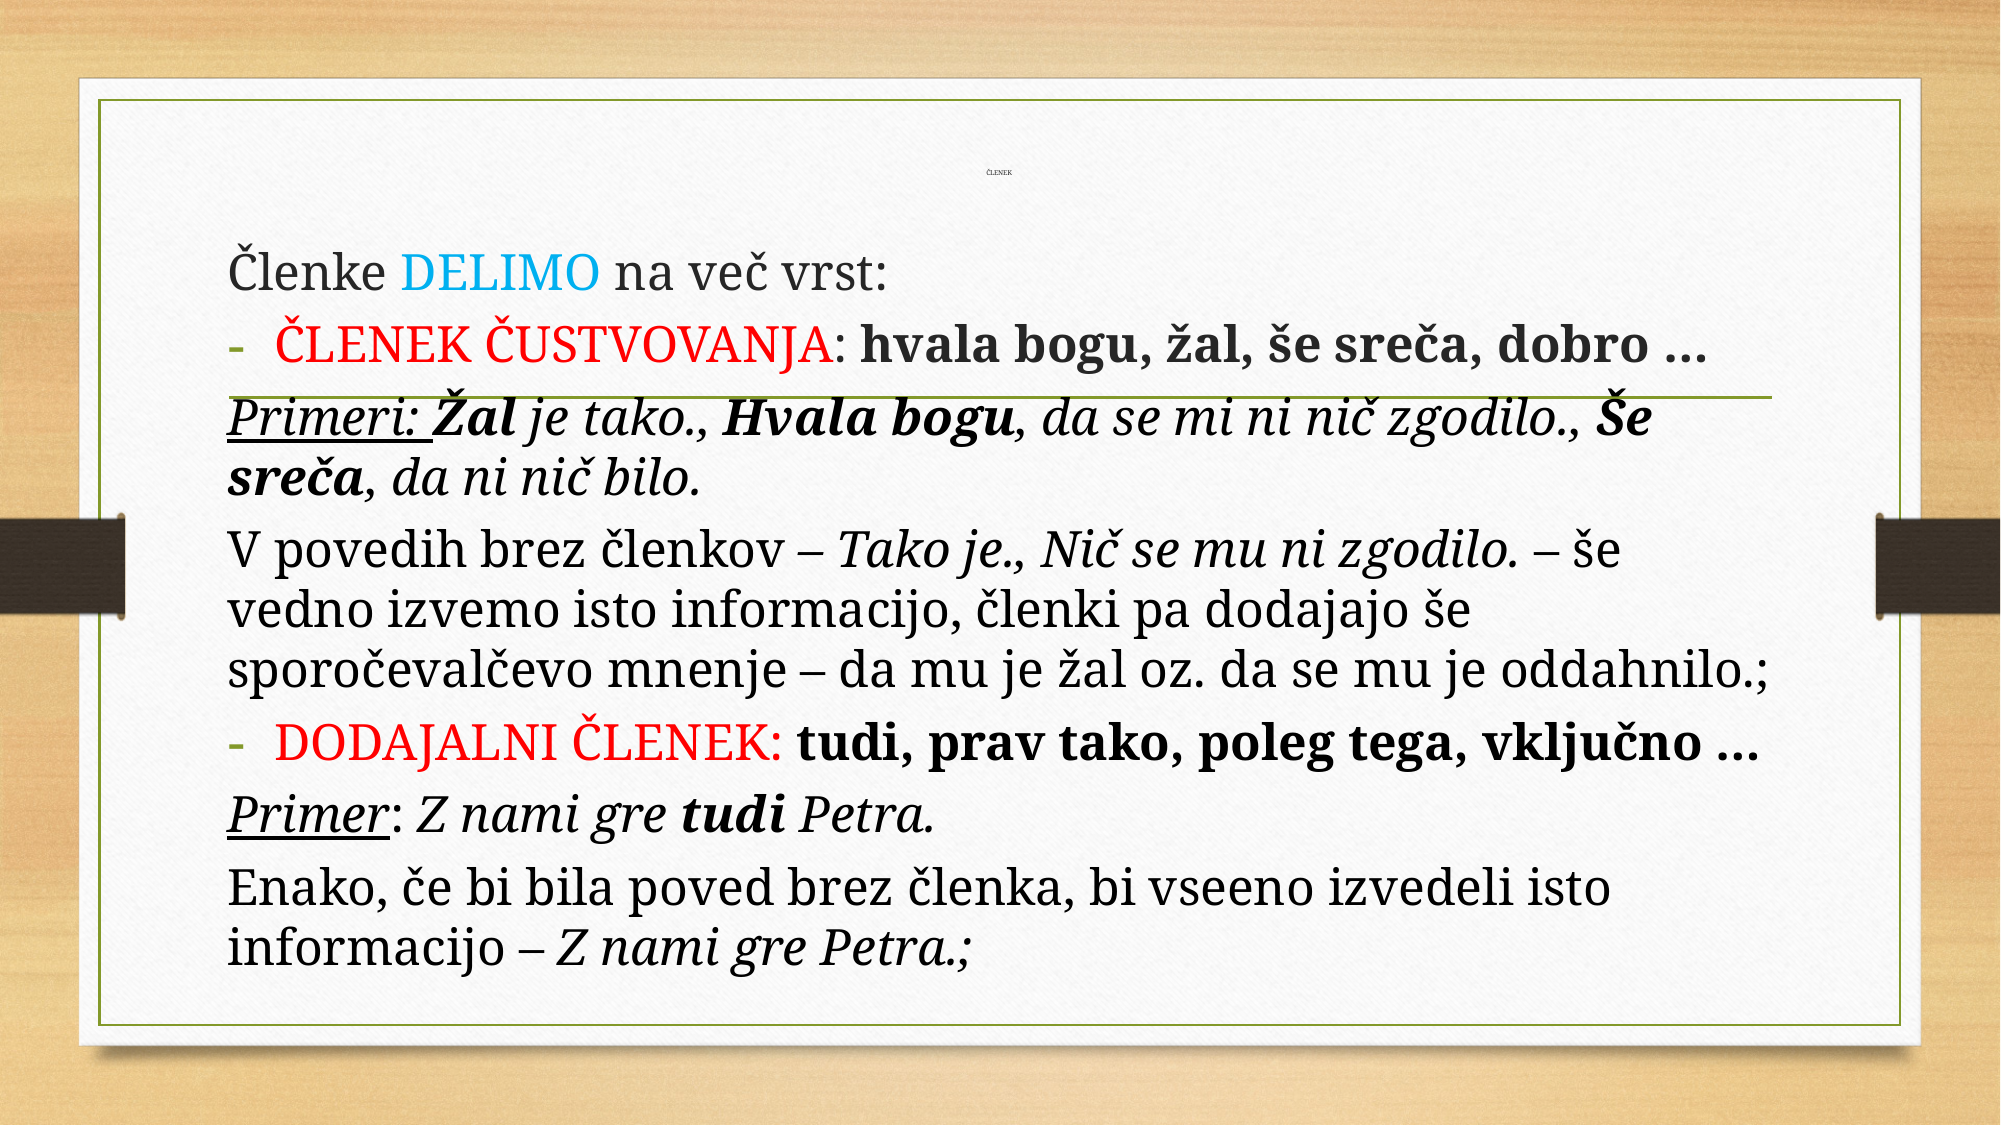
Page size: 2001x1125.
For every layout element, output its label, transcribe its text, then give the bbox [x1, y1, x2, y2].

title ČLENEK [212, 161, 1788, 185]
list Členke DELIMO na več vrst: ČLENEK ČUSTVOVANJA: hvala bogu, žal, še sreča, dobro … Primeri: Žal je tako., Hvala bogu, da se mi ni nič zgodilo., Še sreča, da ni nič bilo. V povedih brez členkov – Tako je., Nič se mu ni zgodilo. – še vedno izvemo isto informacijo, členki pa dodajajo še sporočevalčevo mnenje – da mu je žal oz. da se mu je oddahnilo.; DODAJALNI ČLENEK: tudi, prav tako, poleg tega, vključno … Primer: Z nami gre tudi Petra. Enako, če bi bila poved brez členka, bi vseeno izvedeli isto informacijo – Z nami gre Petra.; [212, 232, 1788, 1014]
